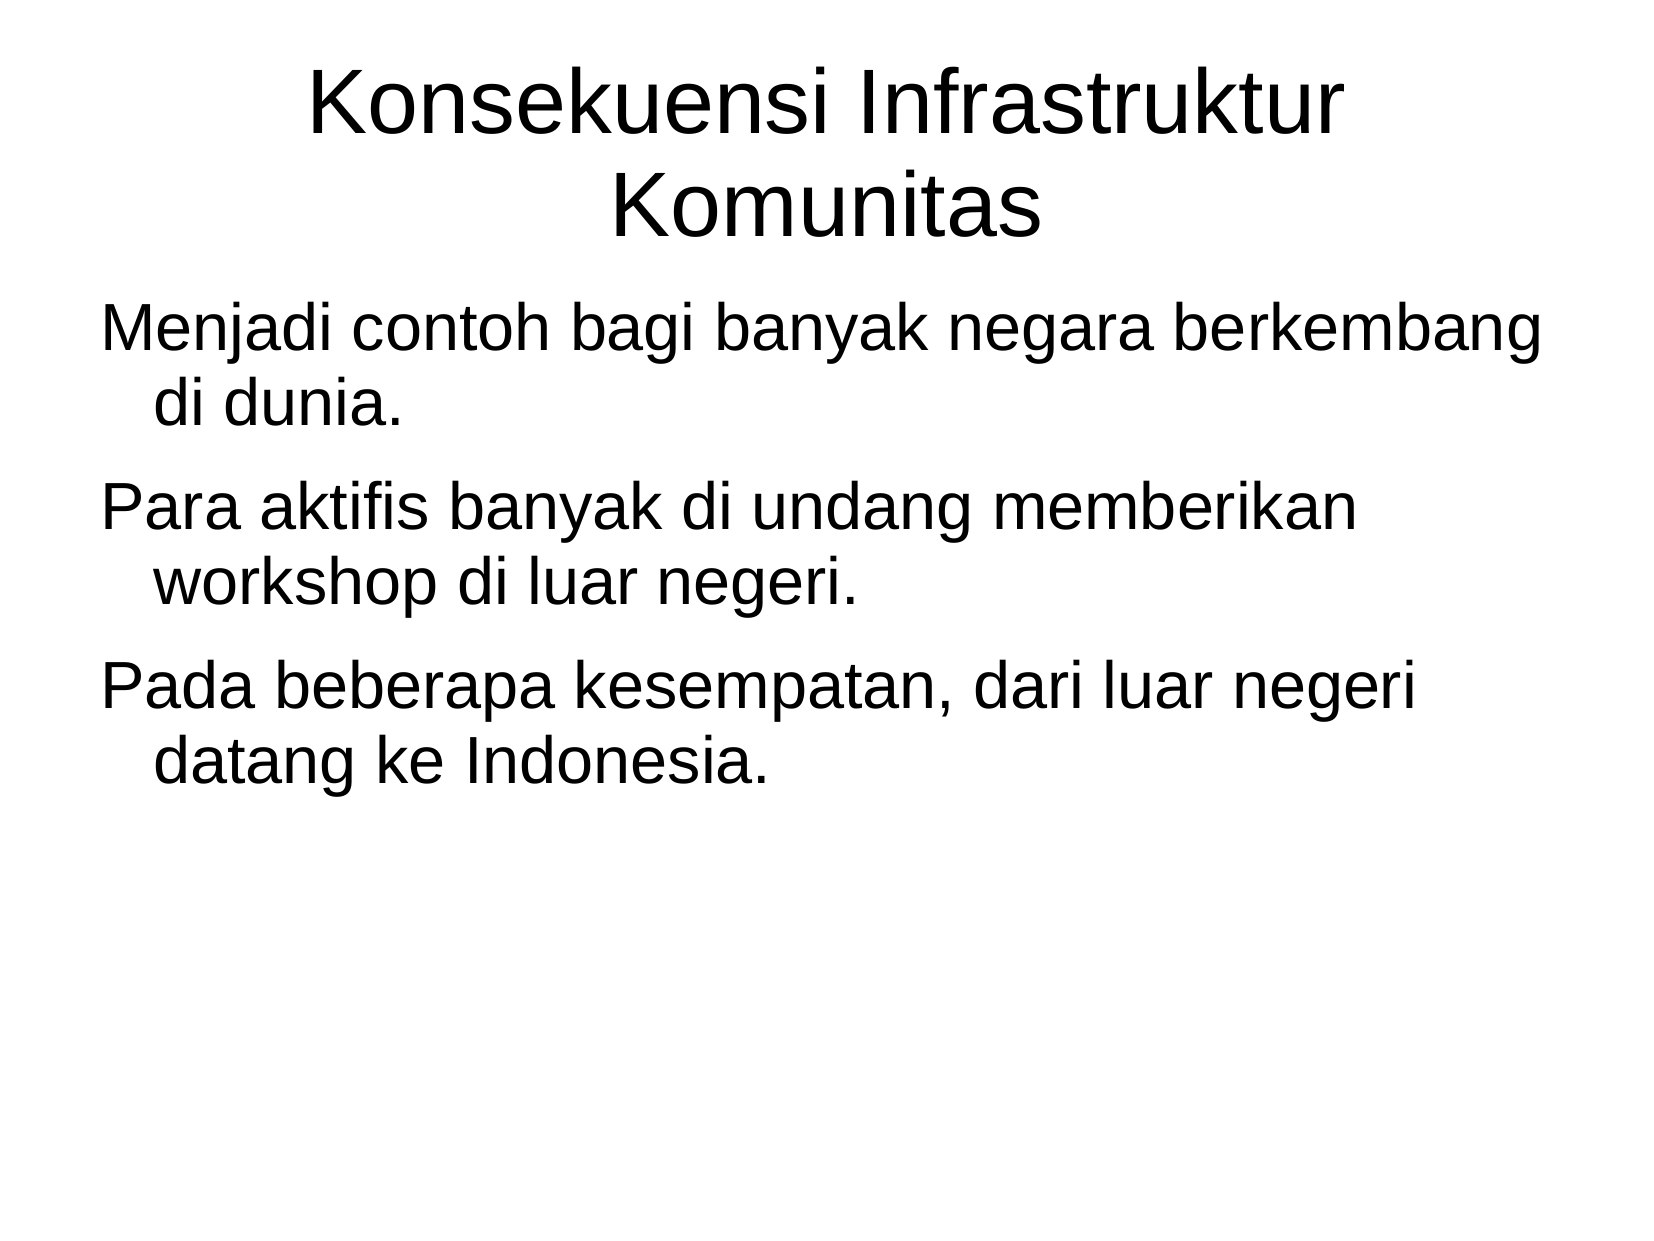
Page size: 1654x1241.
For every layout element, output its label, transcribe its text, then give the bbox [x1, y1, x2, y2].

list Menjadi contoh bagi banyak negara berkembang di dunia. Para aktifis banyak di undang memberikan workshop di luar negeri. Pada beberapa kesempatan, dari luar negeri datang ke Indonesia. [82, 290, 1571, 1094]
title Konsekuensi Infrastruktur Komunitas [82, 16, 1571, 290]
